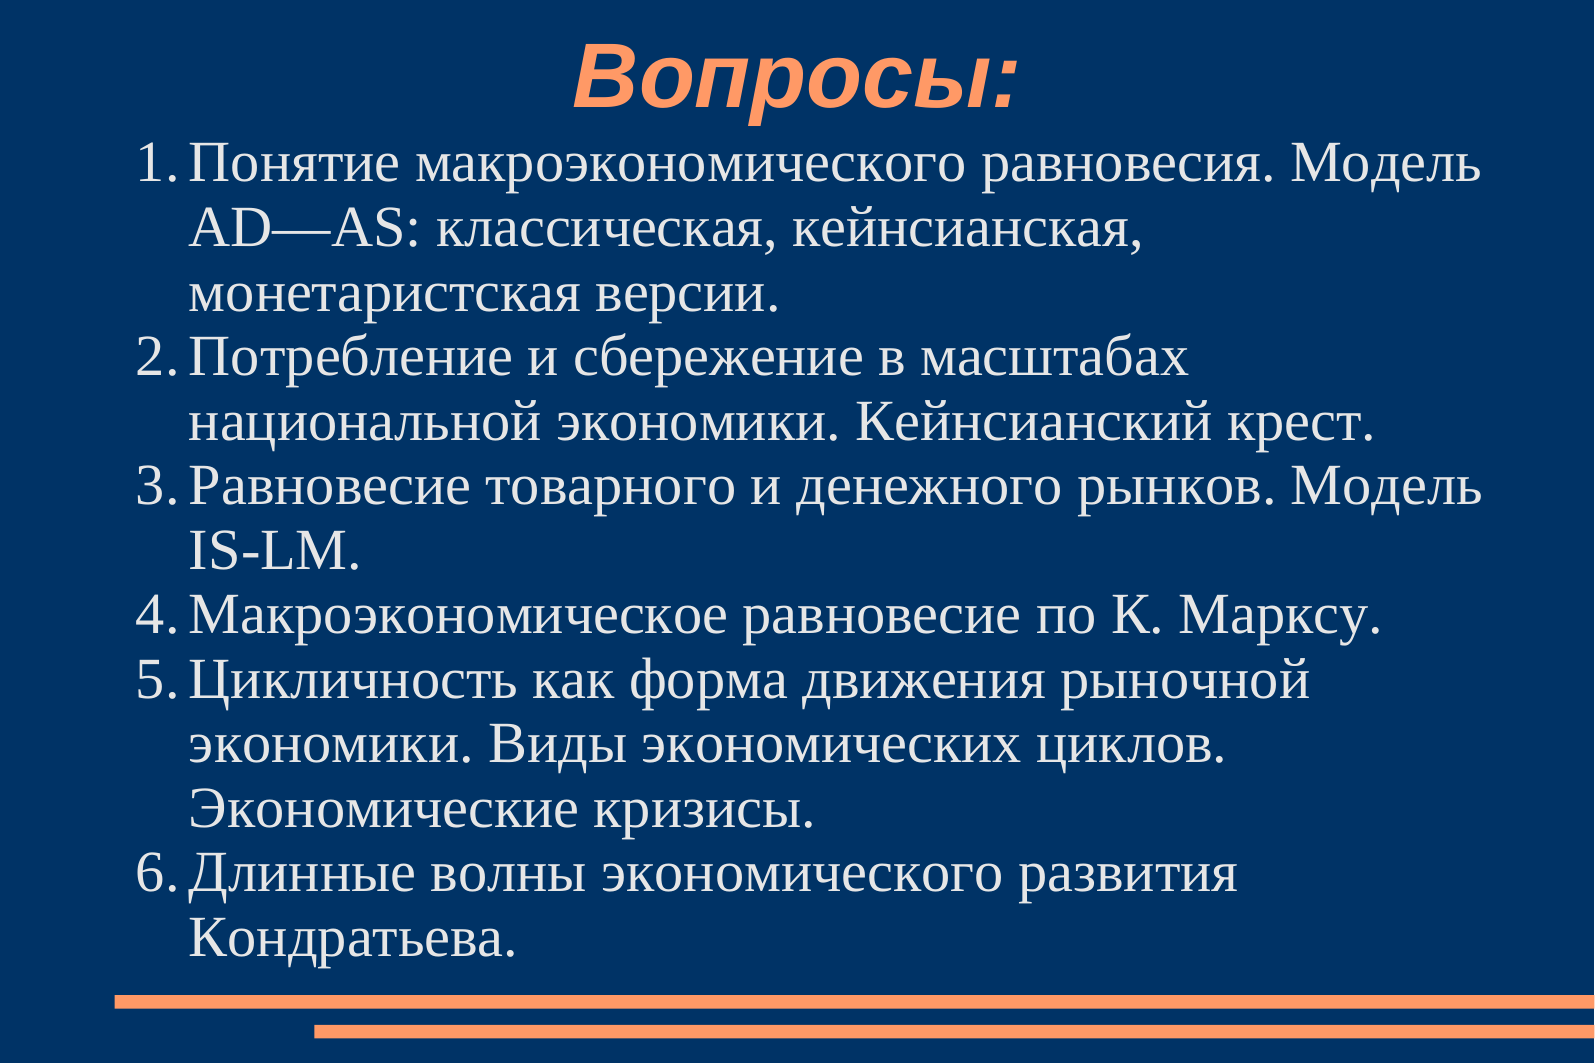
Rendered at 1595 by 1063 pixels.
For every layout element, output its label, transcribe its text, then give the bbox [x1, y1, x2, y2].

title Вопросы: [117, 0, 1479, 165]
list Понятие макроэкономического равновесия. Модель AD—AS: классическая, кейнсианская, монетаристская версии. Потребление и сбережение в масштабах национальной экономики. Кейнсианский крест. Равновесие товарного и денежного рынков. Модель IS-LM. Макроэкономическое равновесие по К. Марксу. Цикличность как форма движения рыночной экономики. Виды экономических циклов. Экономические кризисы. Длинные волны экономического развития Кондратьева. [118, 129, 1506, 982]
